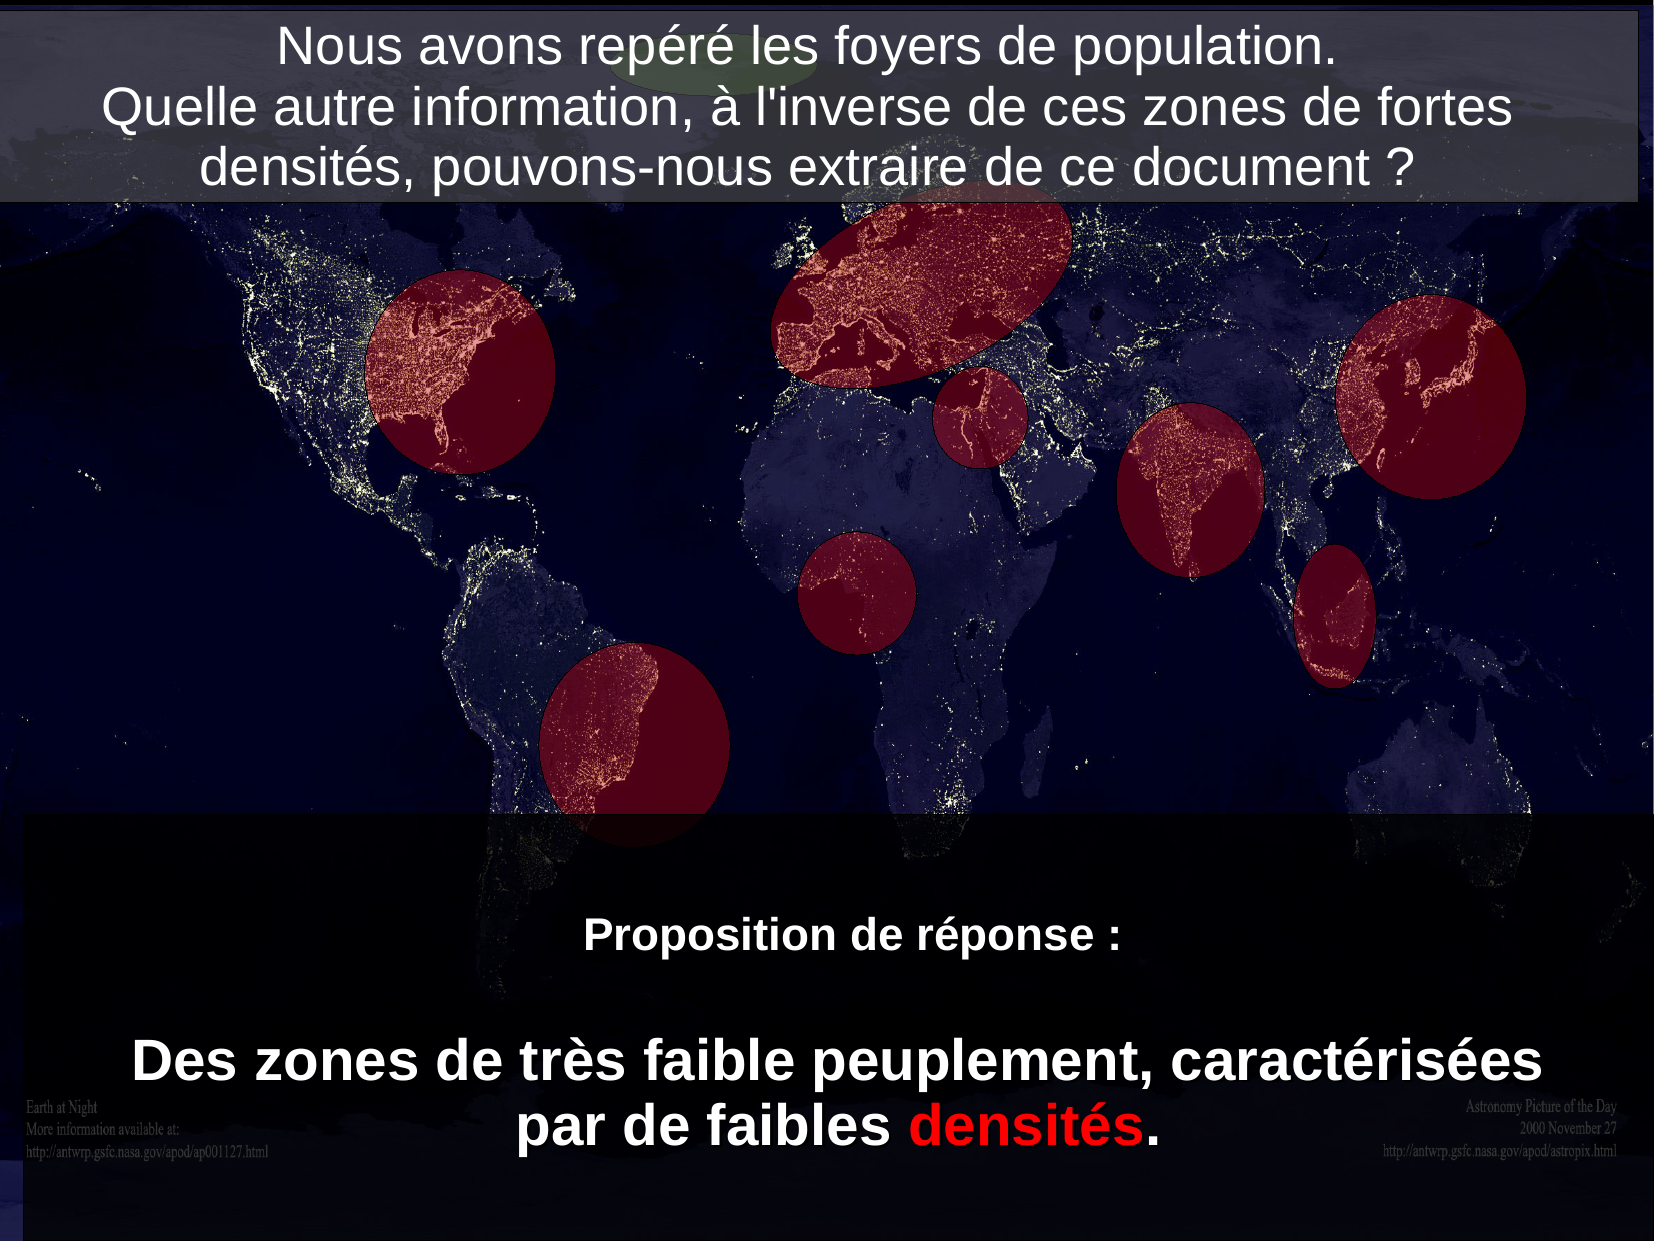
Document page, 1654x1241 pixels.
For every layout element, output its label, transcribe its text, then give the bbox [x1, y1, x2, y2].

picture [0, 5, 1654, 1241]
text_box [364, 269, 556, 475]
text_box [538, 642, 731, 814]
text_box [797, 531, 917, 656]
text_box [932, 366, 1029, 469]
text_box [770, 203, 1073, 389]
text_box [1116, 402, 1266, 578]
text_box [1293, 543, 1377, 689]
text_box Proposition de réponse : Des zones de très faible peuplement, caractérisées par de faibles densités. [23, 814, 1654, 1241]
text_box [1335, 294, 1527, 500]
text_box Nous avons repéré les foyers de population. Quelle autre information, à l'inverse de ces zones de fortes densités, pouvons-nous extraire de ce document ? [0, 10, 1639, 203]
